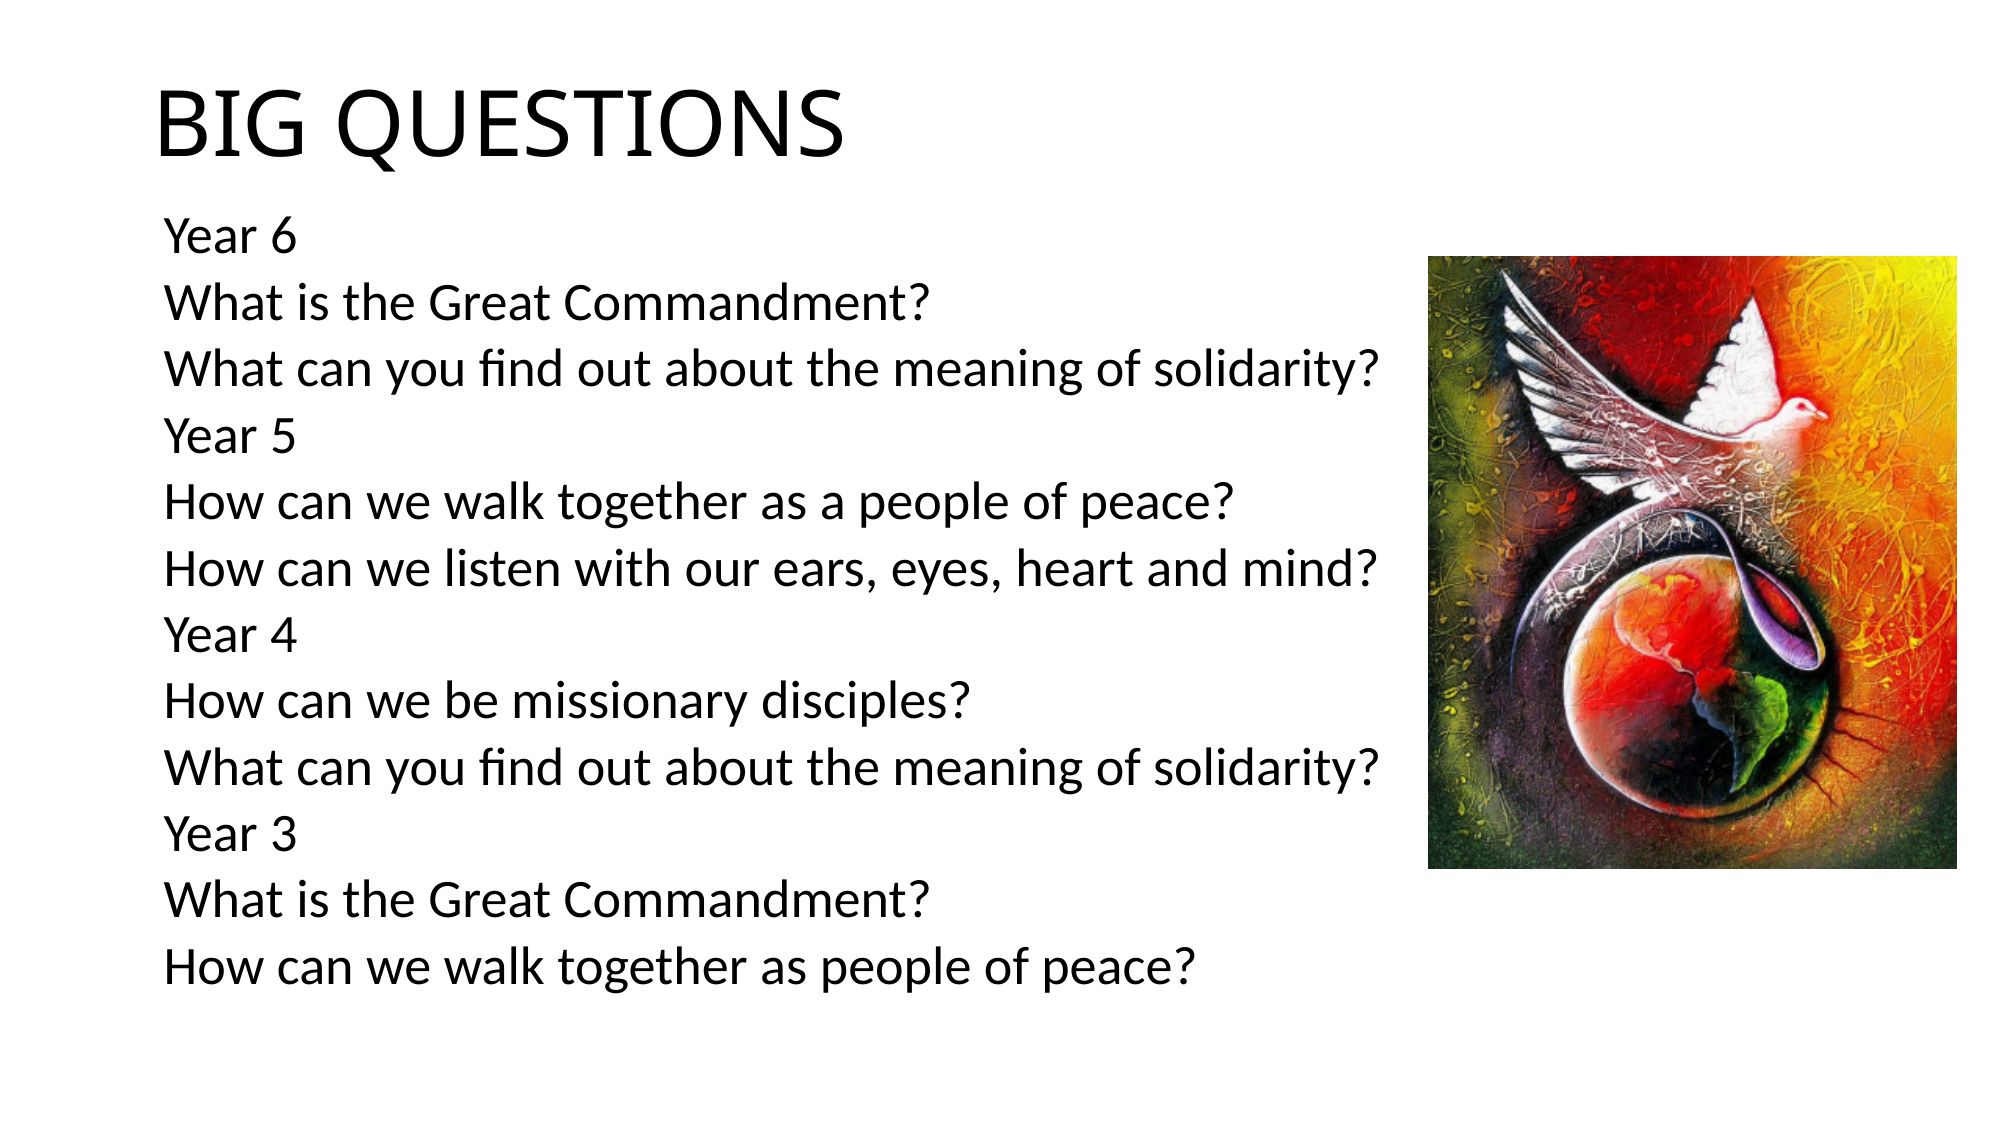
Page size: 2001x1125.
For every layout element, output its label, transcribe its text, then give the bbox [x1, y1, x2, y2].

list Year 6 What is the Great Commandment? What can you find out about the meaning of solidarity? Year 5 How can we walk together as a people of peace? How can we listen with our ears, eyes, heart and mind? Year 4 How can we be missionary disciples? What can you find out about the meaning of solidarity? Year 3 What is the Great Commandment? How can we walk together as people of peace? [148, 210, 1874, 1063]
title BIG QUESTIONS [137, 17, 1863, 236]
picture [1428, 256, 1957, 869]
